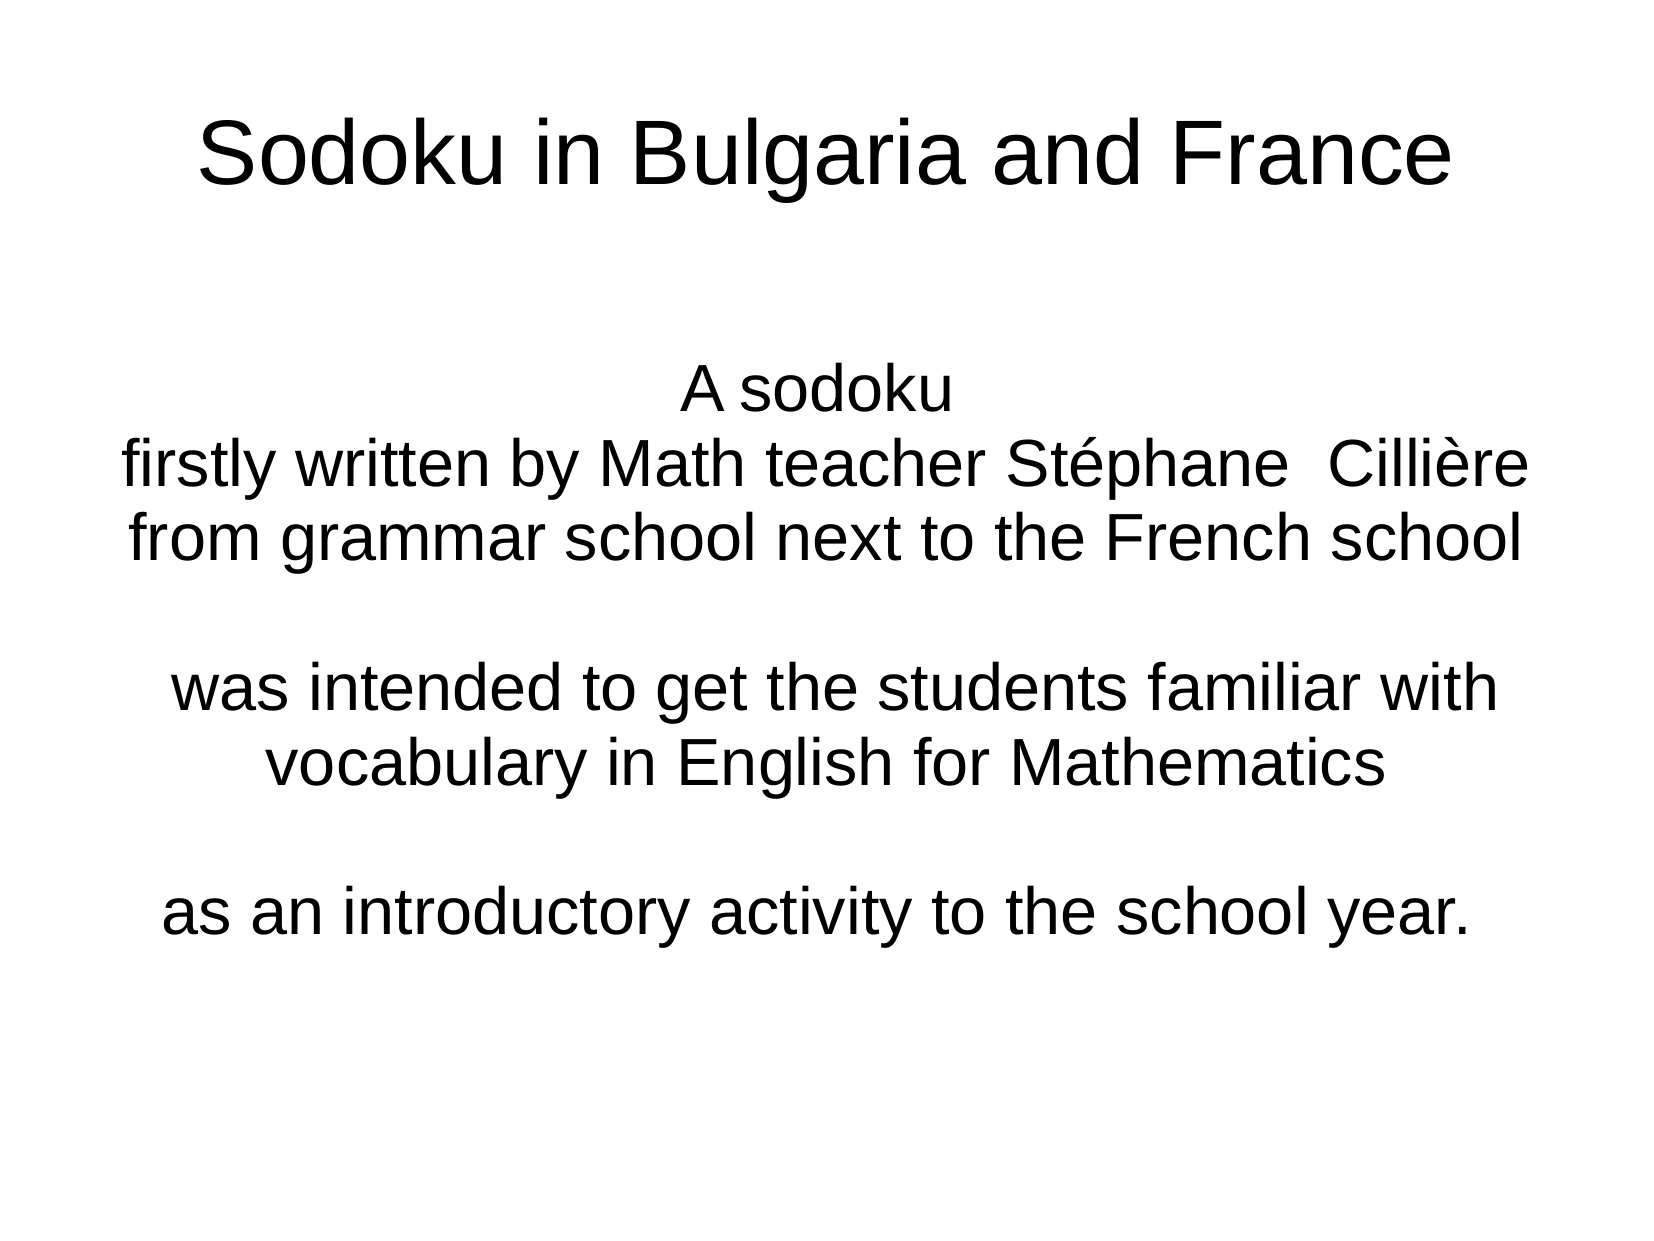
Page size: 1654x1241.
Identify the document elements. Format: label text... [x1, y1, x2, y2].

title Sodoku in Bulgaria and France [82, 49, 1571, 257]
subtitle A sodoku firstly written by Math teacher Stéphane Cillière from grammar school next to the French school was intended to get the students familiar with vocabulary in English for Mathematics as an introductory activity to the school year. [82, 290, 1571, 1010]
